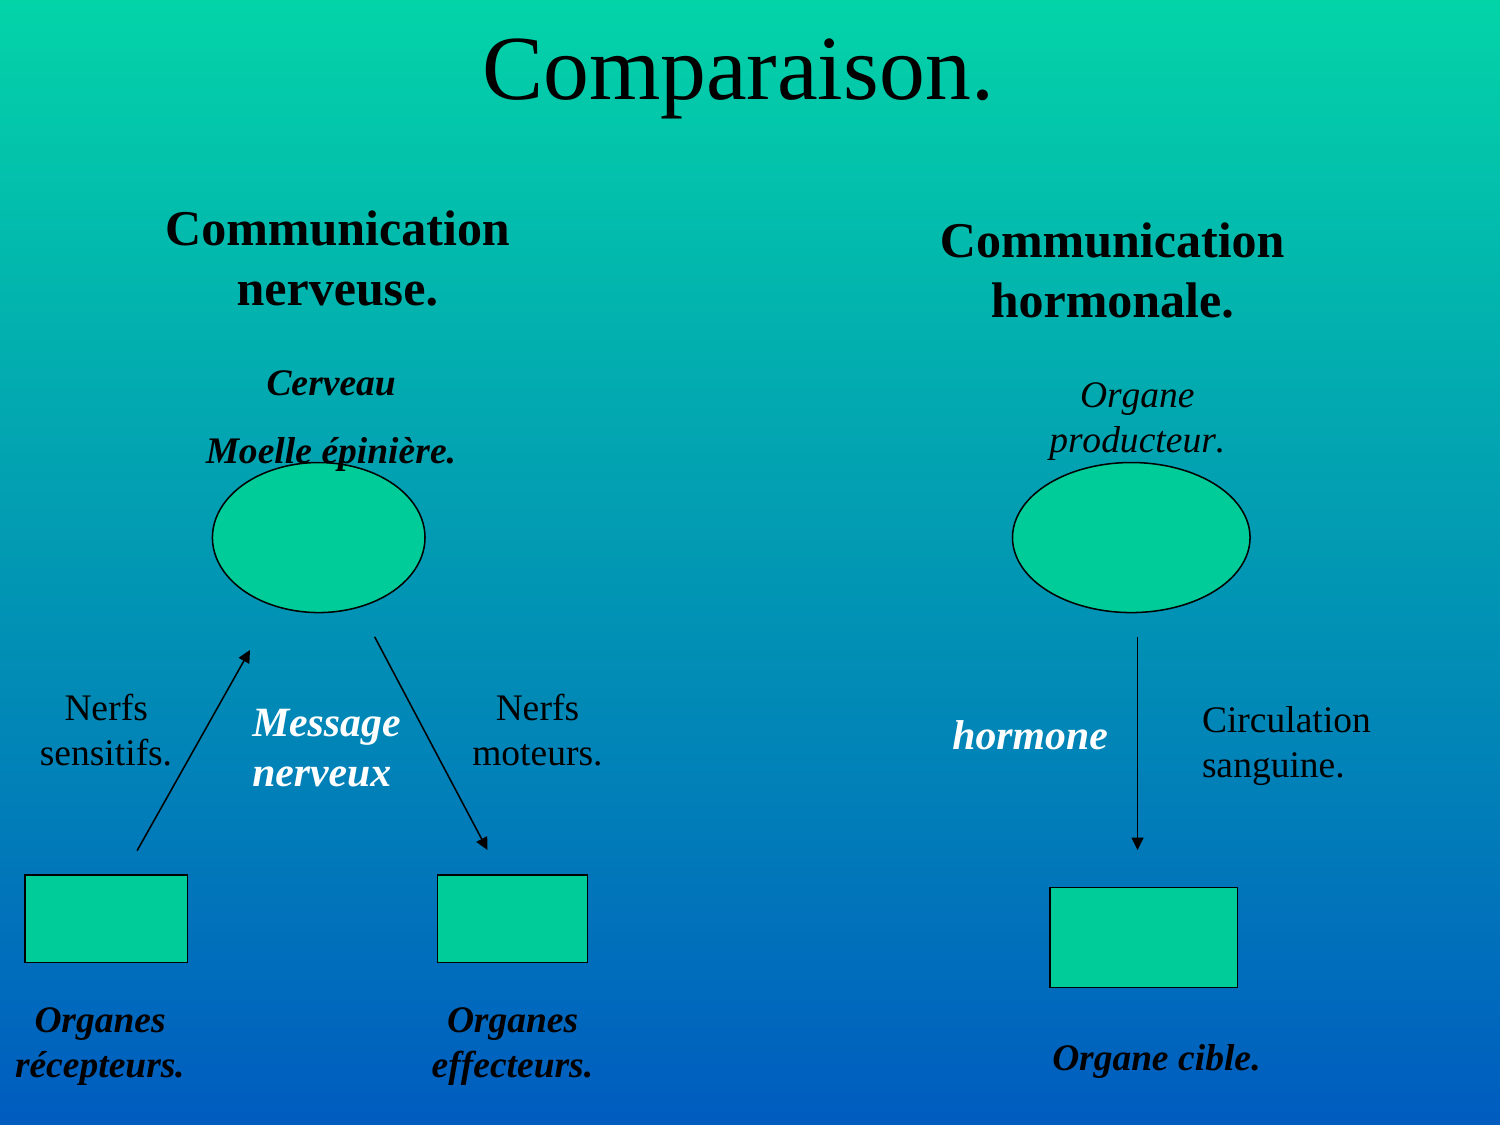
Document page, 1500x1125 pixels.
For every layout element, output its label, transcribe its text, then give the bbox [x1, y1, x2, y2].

title Comparaison. [112, 0, 1388, 125]
text_box Cerveau Moelle épinière. [150, 349, 513, 479]
text_box Organe producteur. [974, 362, 1300, 468]
picture [360, 606, 1086, 610]
text_box hormone [937, 699, 1126, 766]
text_box Communication hormonale. [924, 199, 1301, 336]
text_box Organe cible. [1037, 1024, 1288, 1086]
text_box Nerfs moteurs. [449, 674, 625, 781]
text_box Organes récepteurs. [0, 987, 201, 1093]
text_box Communication nerveuse. [150, 187, 526, 323]
picture [1177, 606, 1500, 610]
picture [0, 606, 278, 610]
text_box Message nerveux [237, 687, 438, 803]
text_box Circulation sanguine. [1187, 687, 1476, 793]
text_box Nerfs sensitifs. [24, 674, 188, 781]
text_box Organes effecteurs. [412, 987, 613, 1093]
text_box [24, 874, 188, 963]
